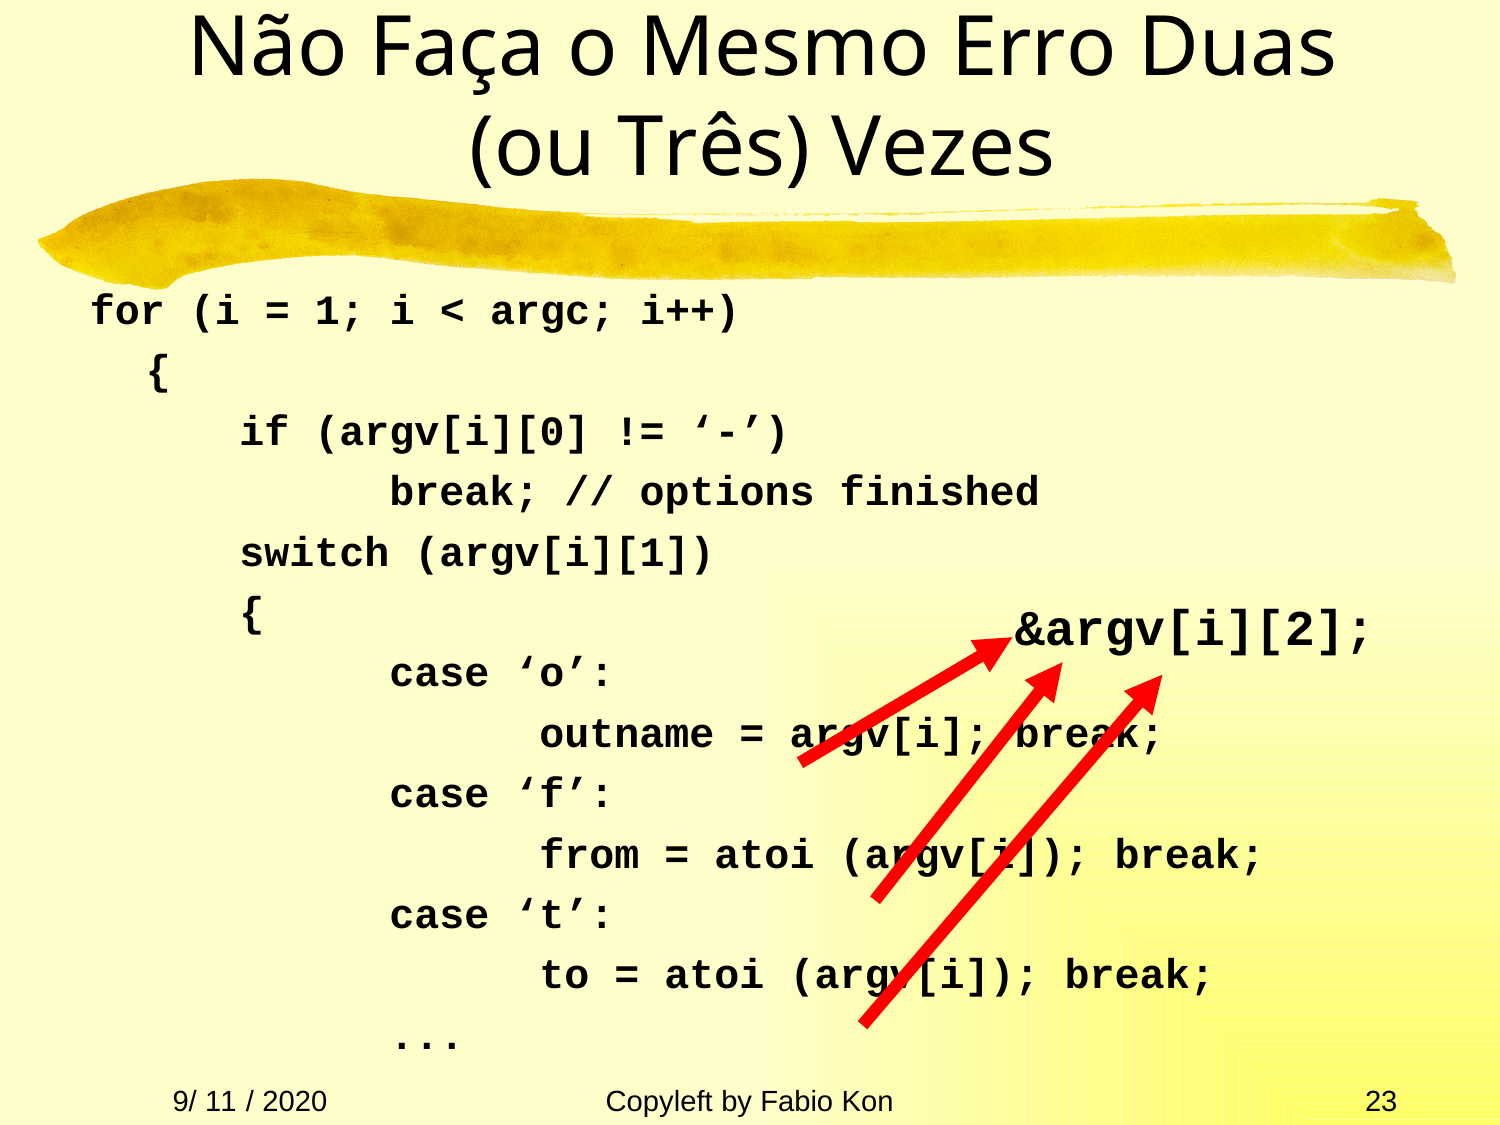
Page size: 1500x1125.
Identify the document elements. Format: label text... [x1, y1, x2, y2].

text_box &argv[i][2]; [999, 587, 1401, 663]
title Não Faça o Mesmo Erro Duas (ou Três) Vezes [125, 0, 1401, 200]
picture [24, 174, 1463, 297]
list for (i = 1; i < argc; i++) { if (argv[i][0] != ‘-’) break; // options finished switch (argv[i][1]) { case ‘o’: outname = argv[i]; break; case ‘f’: from = atoi (argv[i]); break; case ‘t’: to = atoi (argv[i]); break; ... [74, 275, 1417, 1076]
